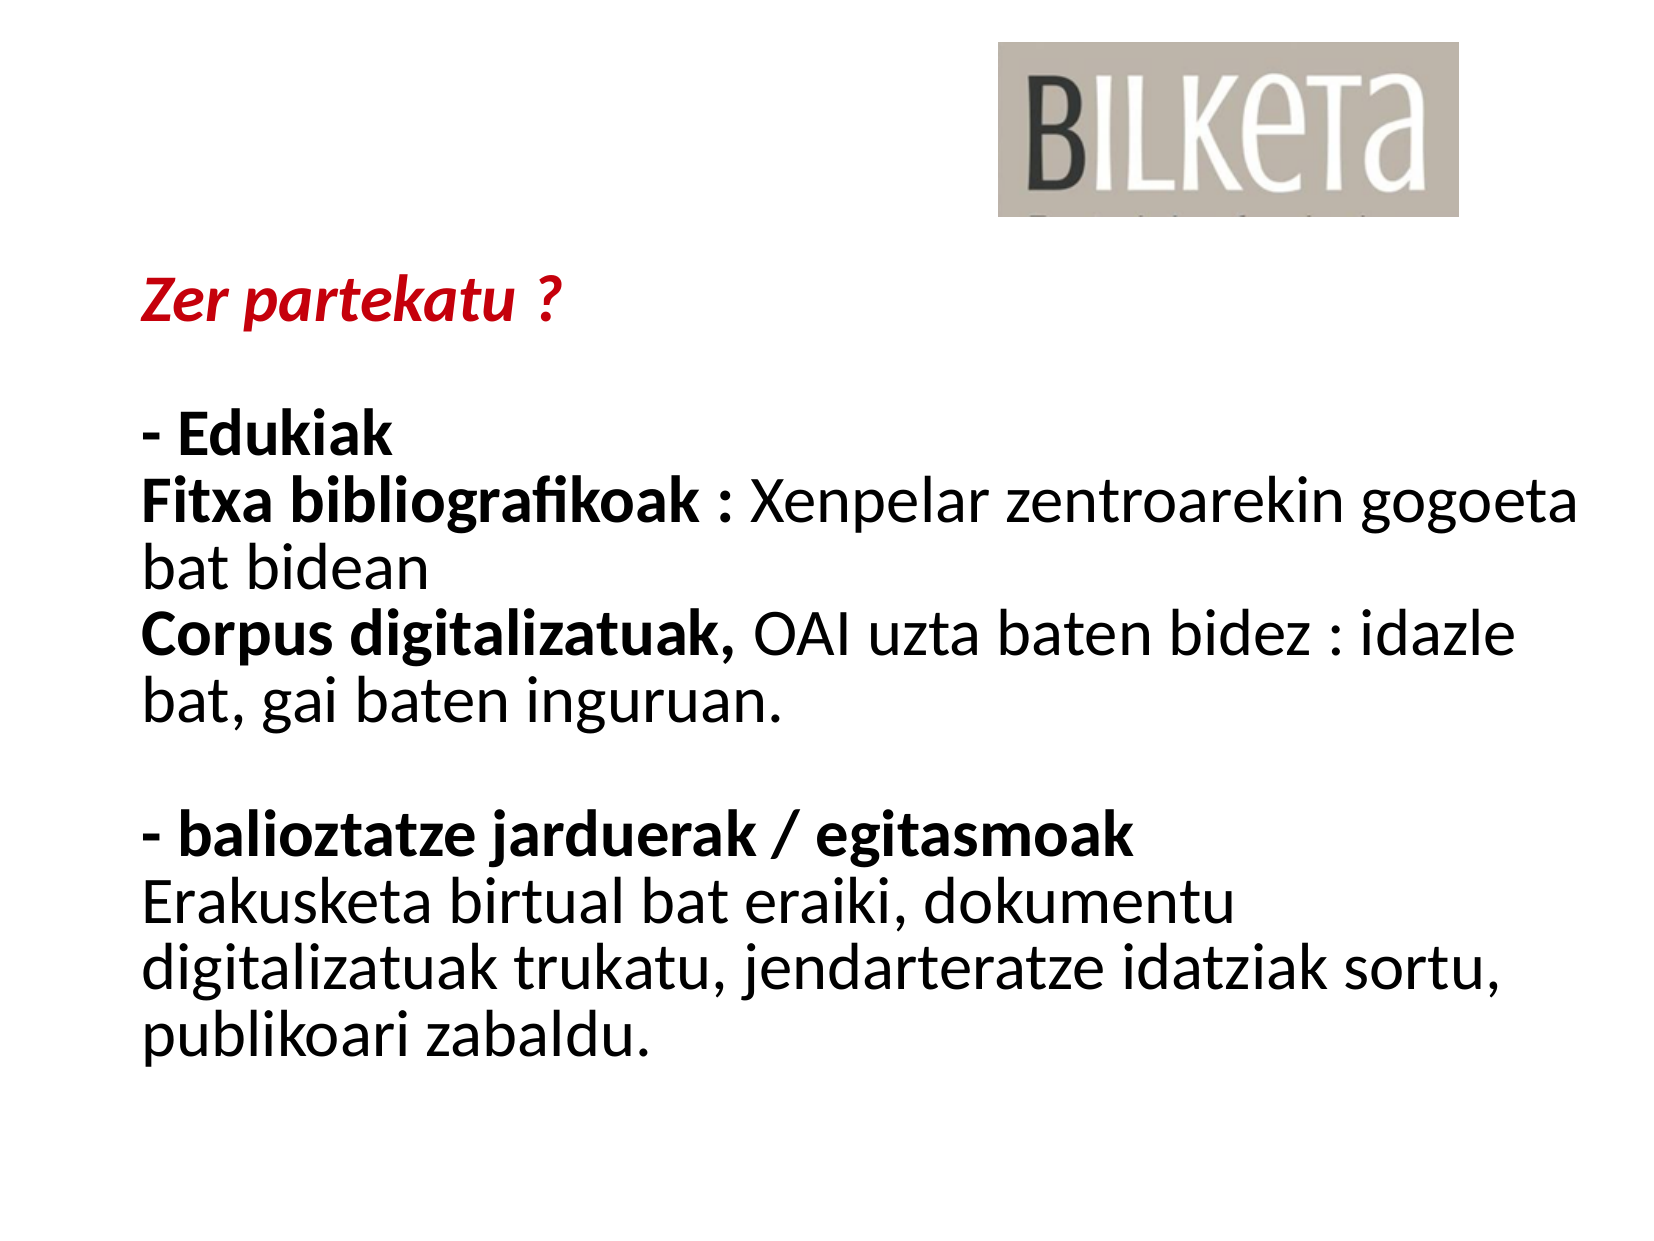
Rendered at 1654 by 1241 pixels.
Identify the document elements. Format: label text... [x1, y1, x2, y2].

subtitle Zer partekatu ? - Edukiak Fitxa bibliografikoak : Xenpelar zentroarekin gogoeta bat bidean Corpus digitalizatuak, OAI uzta baten bidez : idazle bat, gai baten inguruan. - balioztatze jarduerak / egitasmoak Erakusketa birtual bat eraiki, dokumentu digitalizatuak trukatu, jendarteratze idatziak sortu, publikoari zabaldu. [141, 183, 1597, 1162]
picture [998, 42, 1459, 217]
